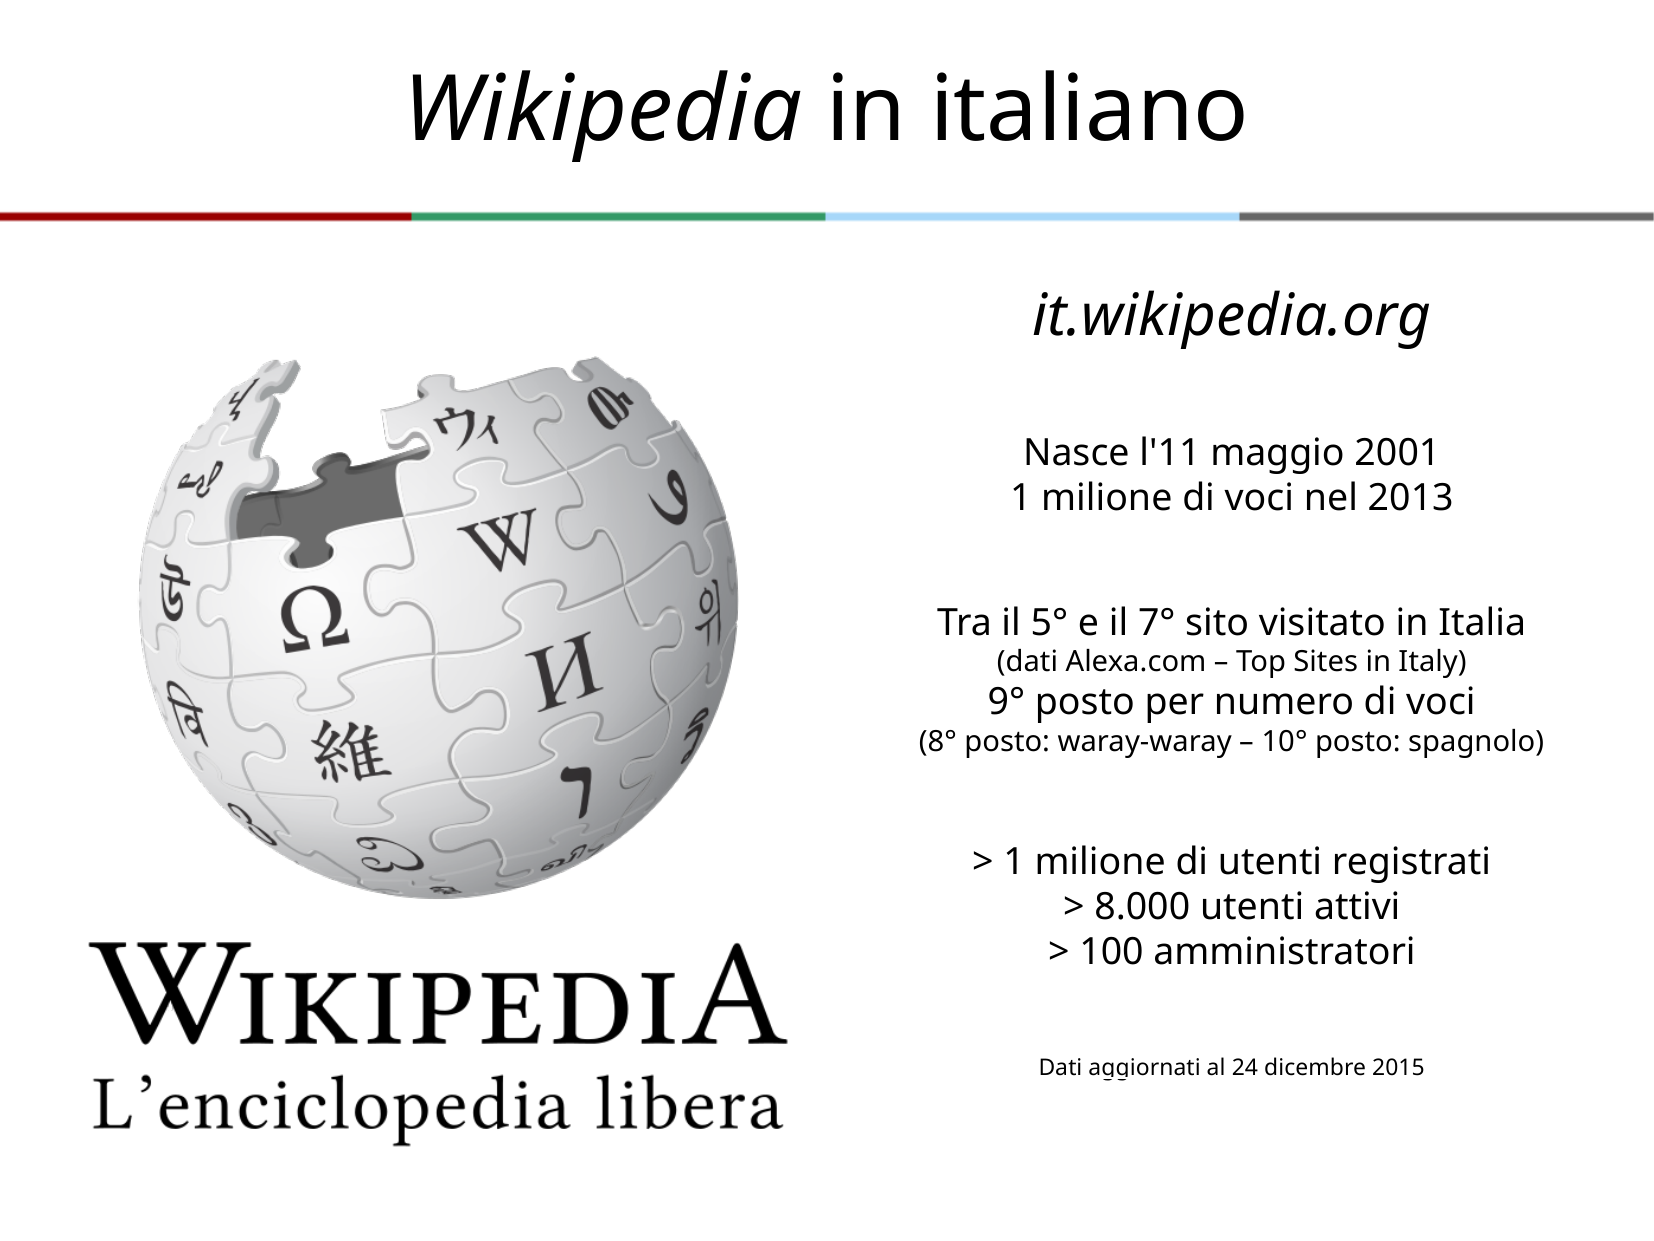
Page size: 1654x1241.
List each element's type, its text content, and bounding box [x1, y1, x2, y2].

text_box Wikipedia in italiano [82, 0, 1571, 200]
picture [0, 200, 1654, 235]
picture [42, 268, 835, 1175]
text_box it.wikipedia.org Nasce l'11 maggio 2001 1 milione di voci nel 2013 Tra il 5° e il 7° sito visitato in Italia (dati Alexa.com – Top Sites in Italy) 9° posto per numero di voci (8° posto: waray-waray – 10° posto: spagnolo) > 1 milione di utenti registrati > 8.000 utenti attivi > 100 amministratori Dati aggiornati al 24 dicembre 2015 [893, 277, 1571, 1205]
